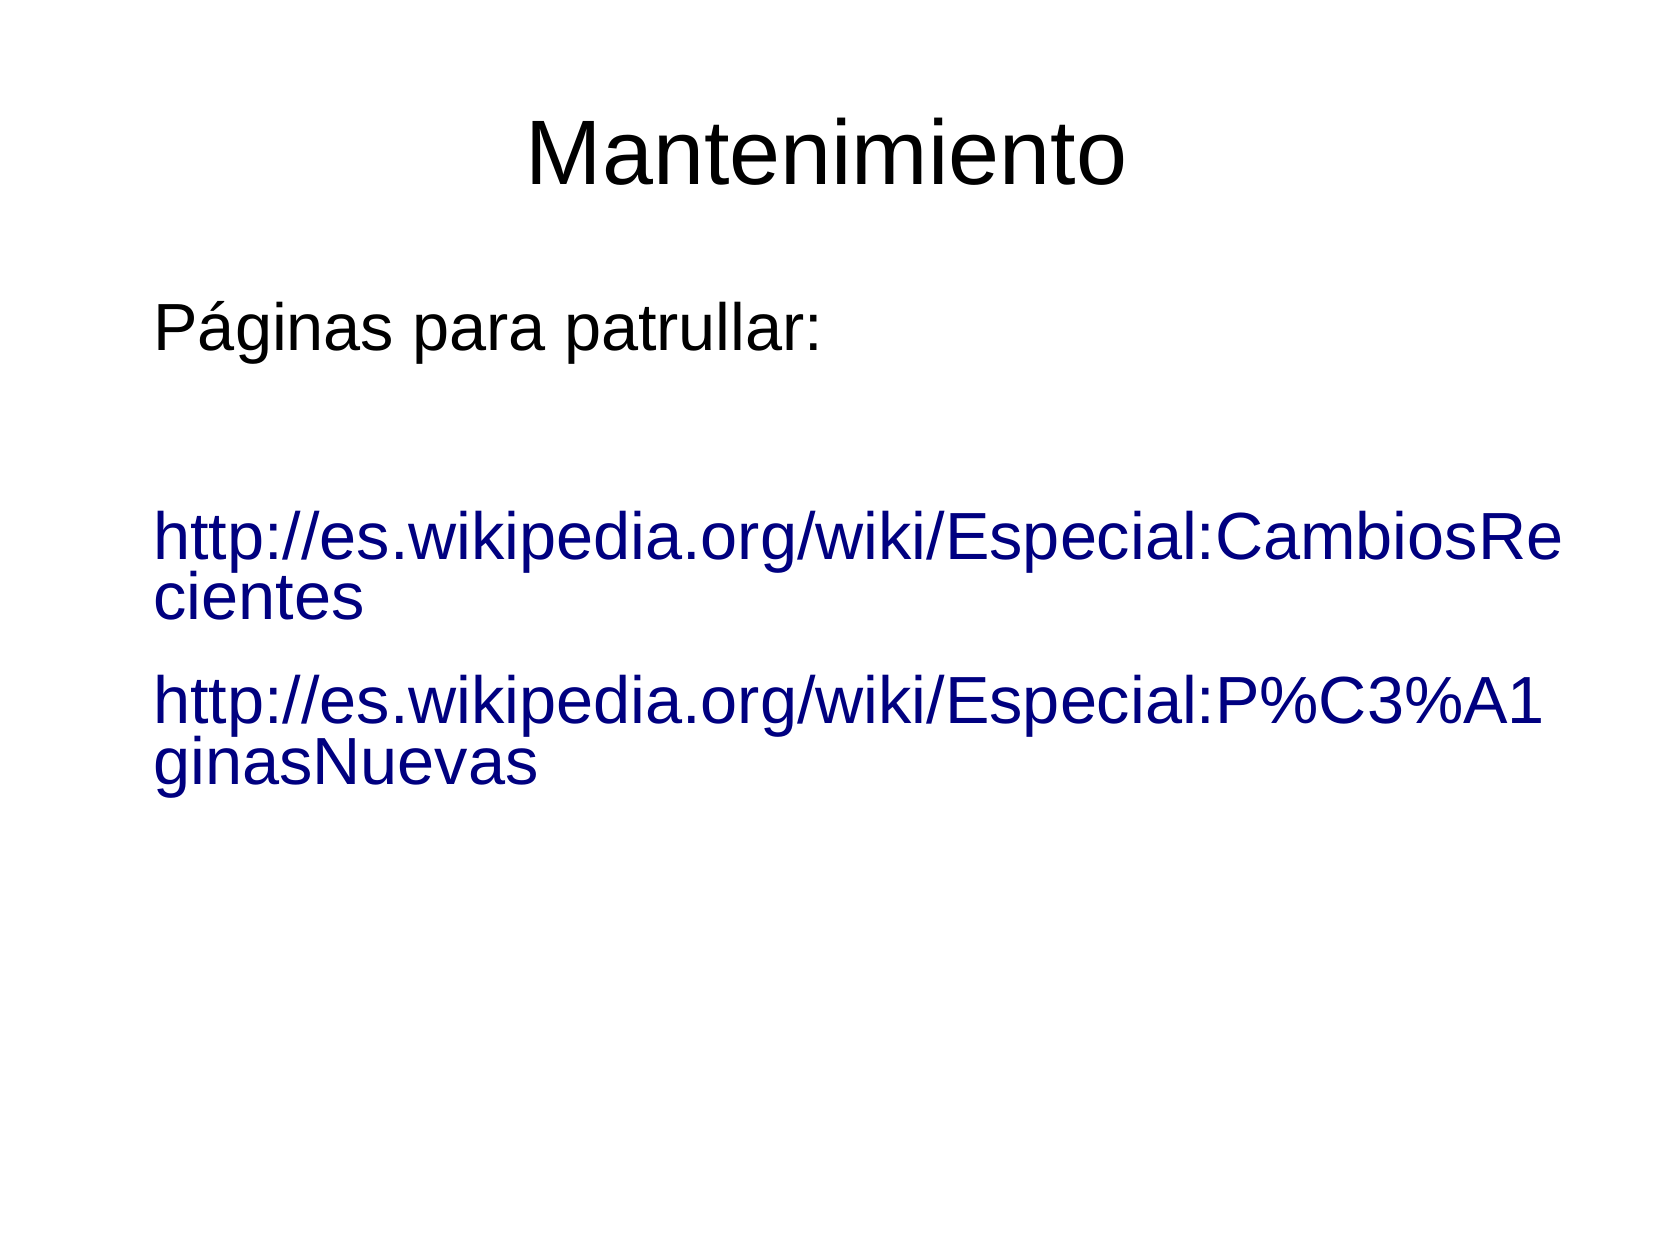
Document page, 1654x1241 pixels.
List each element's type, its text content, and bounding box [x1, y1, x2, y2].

list Páginas para patrullar: http://es.wikipedia.org/wiki/Especial:CambiosRecientes http://es.wikipedia.org/wiki/Especial:P%C3%A1ginasNuevas [82, 290, 1571, 1109]
title Mantenimiento [82, 56, 1571, 250]
